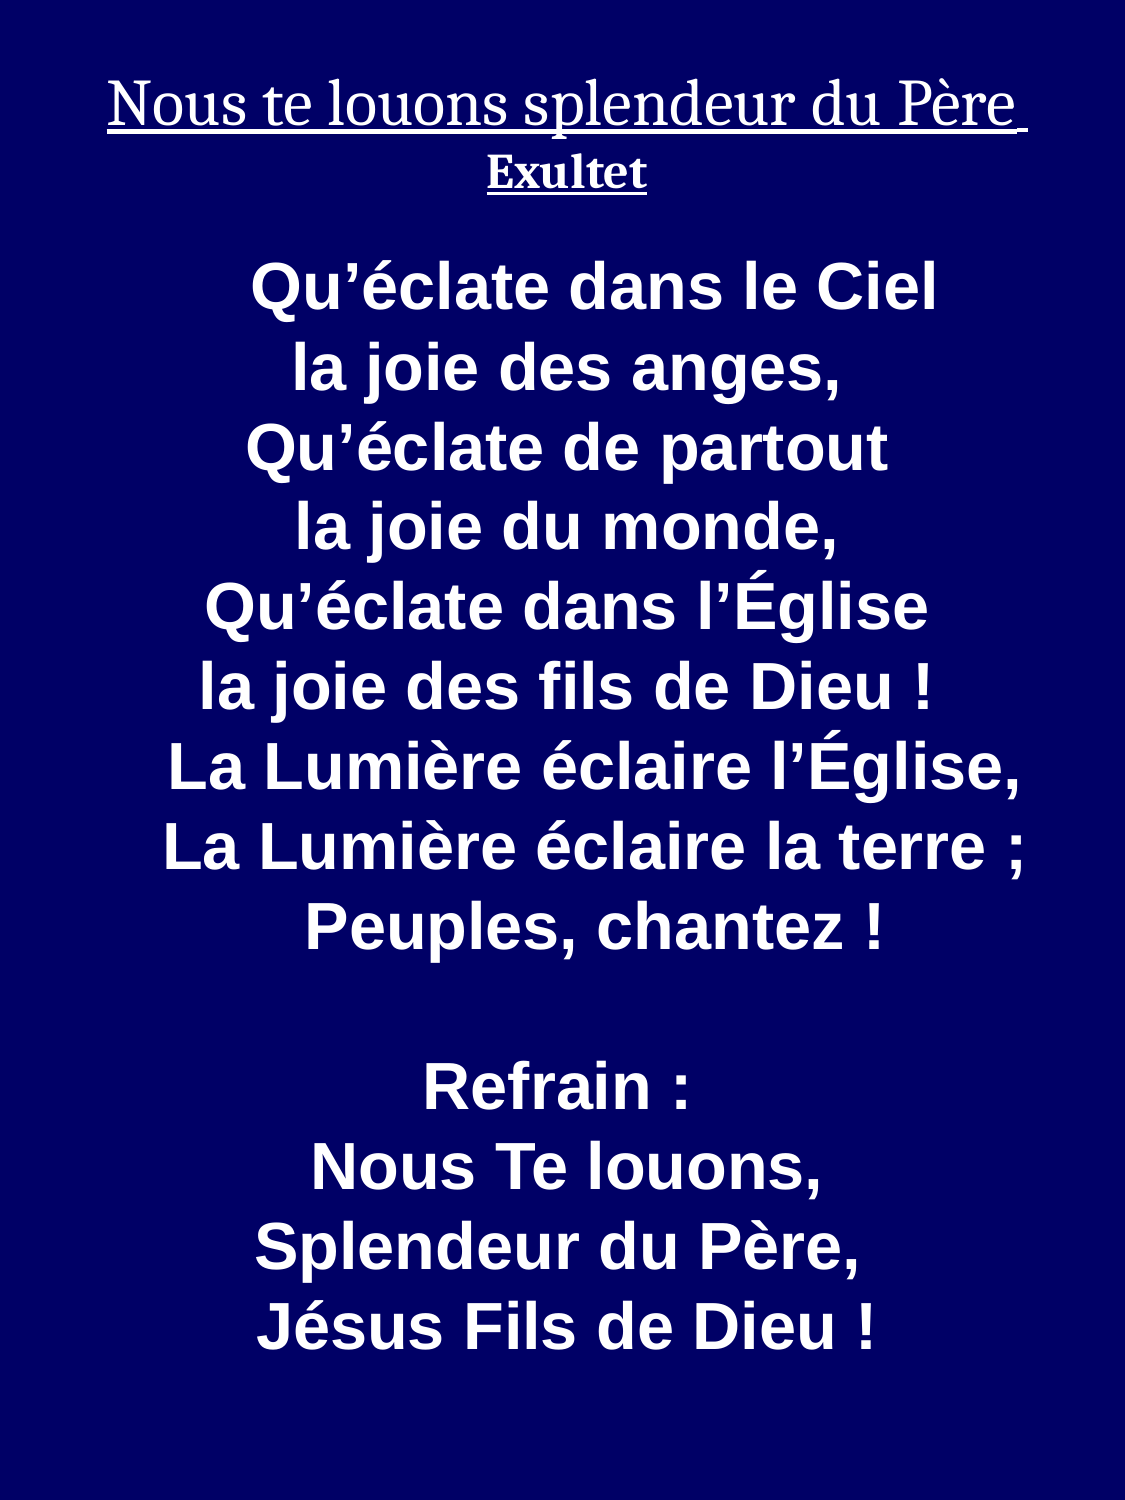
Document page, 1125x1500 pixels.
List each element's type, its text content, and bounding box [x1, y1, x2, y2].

text_box Nous te louons splendeur du Père Exultet Qu’éclate dans le Ciel la joie des anges, Qu’éclate de partout la joie du monde, Qu’éclate dans l’Église la joie des fils de Dieu ! La Lumière éclaire l’Église, La Lumière éclaire la terre ; Peuples, chantez ! Refrain : Nous Te louons, Splendeur du Père, Jésus Fils de Dieu ! [4, 50, 1125, 1500]
